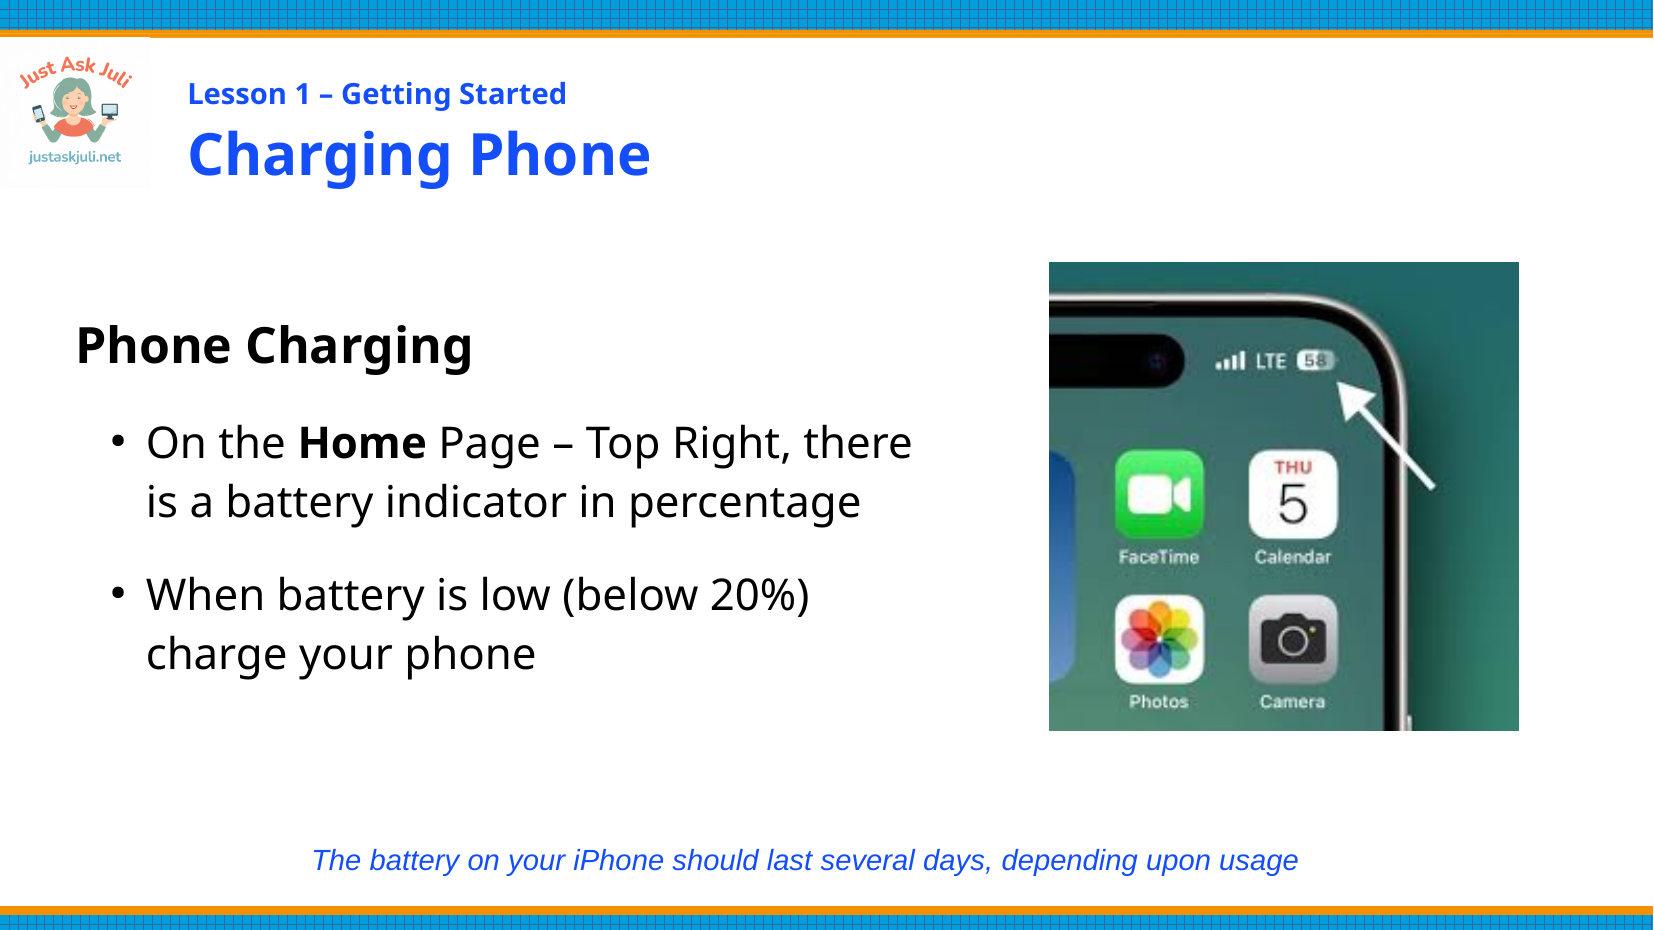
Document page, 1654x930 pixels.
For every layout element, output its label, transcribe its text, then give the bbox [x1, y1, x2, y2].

picture [0, 37, 150, 188]
picture [1049, 262, 1519, 731]
text_box The battery on your iPhone should last several days, depending upon usage [112, 824, 1500, 897]
text_box Phone Charging On the Home Page – Top Right, there is a battery indicator in percentage When battery is low (below 20%) charge your phone [74, 280, 938, 713]
text_box Lesson 1 – Getting Started Charging Phone [187, 67, 780, 199]
